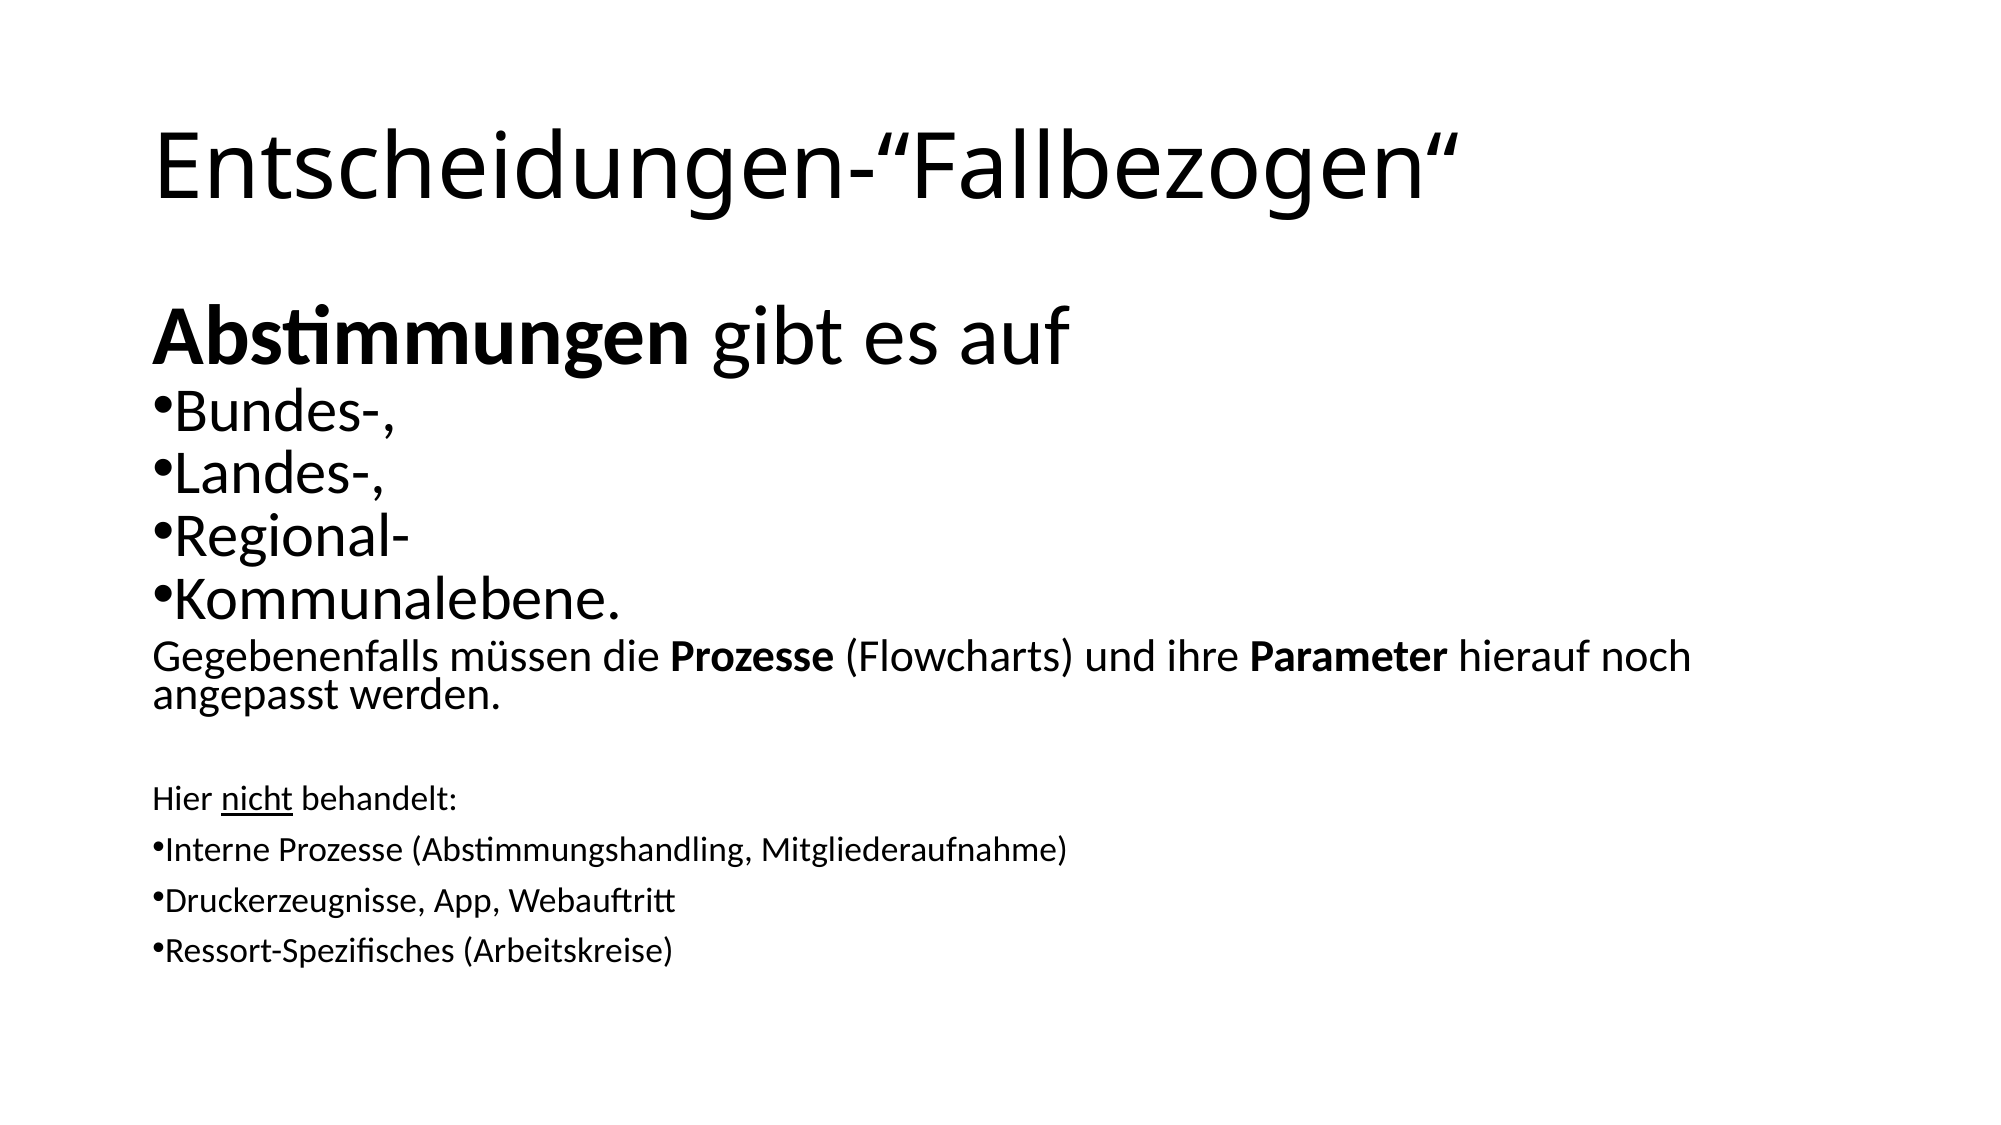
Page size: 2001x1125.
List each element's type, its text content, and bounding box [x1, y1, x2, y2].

list Abstimmungen gibt es auf Bundes-, Landes-, Regional- Kommunalebene. Gegebenenfalls müssen die Prozesse (Flowcharts) und ihre Parameter hierauf noch angepasst werden. Hier nicht behandelt: Interne Prozesse (Abstimmungshandling, Mitgliederaufnahme) Druckerzeugnisse, App, Webauftritt Ressort-Spezifisches (Arbeitskreise) [137, 299, 1863, 1014]
title Entscheidungen-“Fallbezogen“ [137, 59, 1863, 278]
